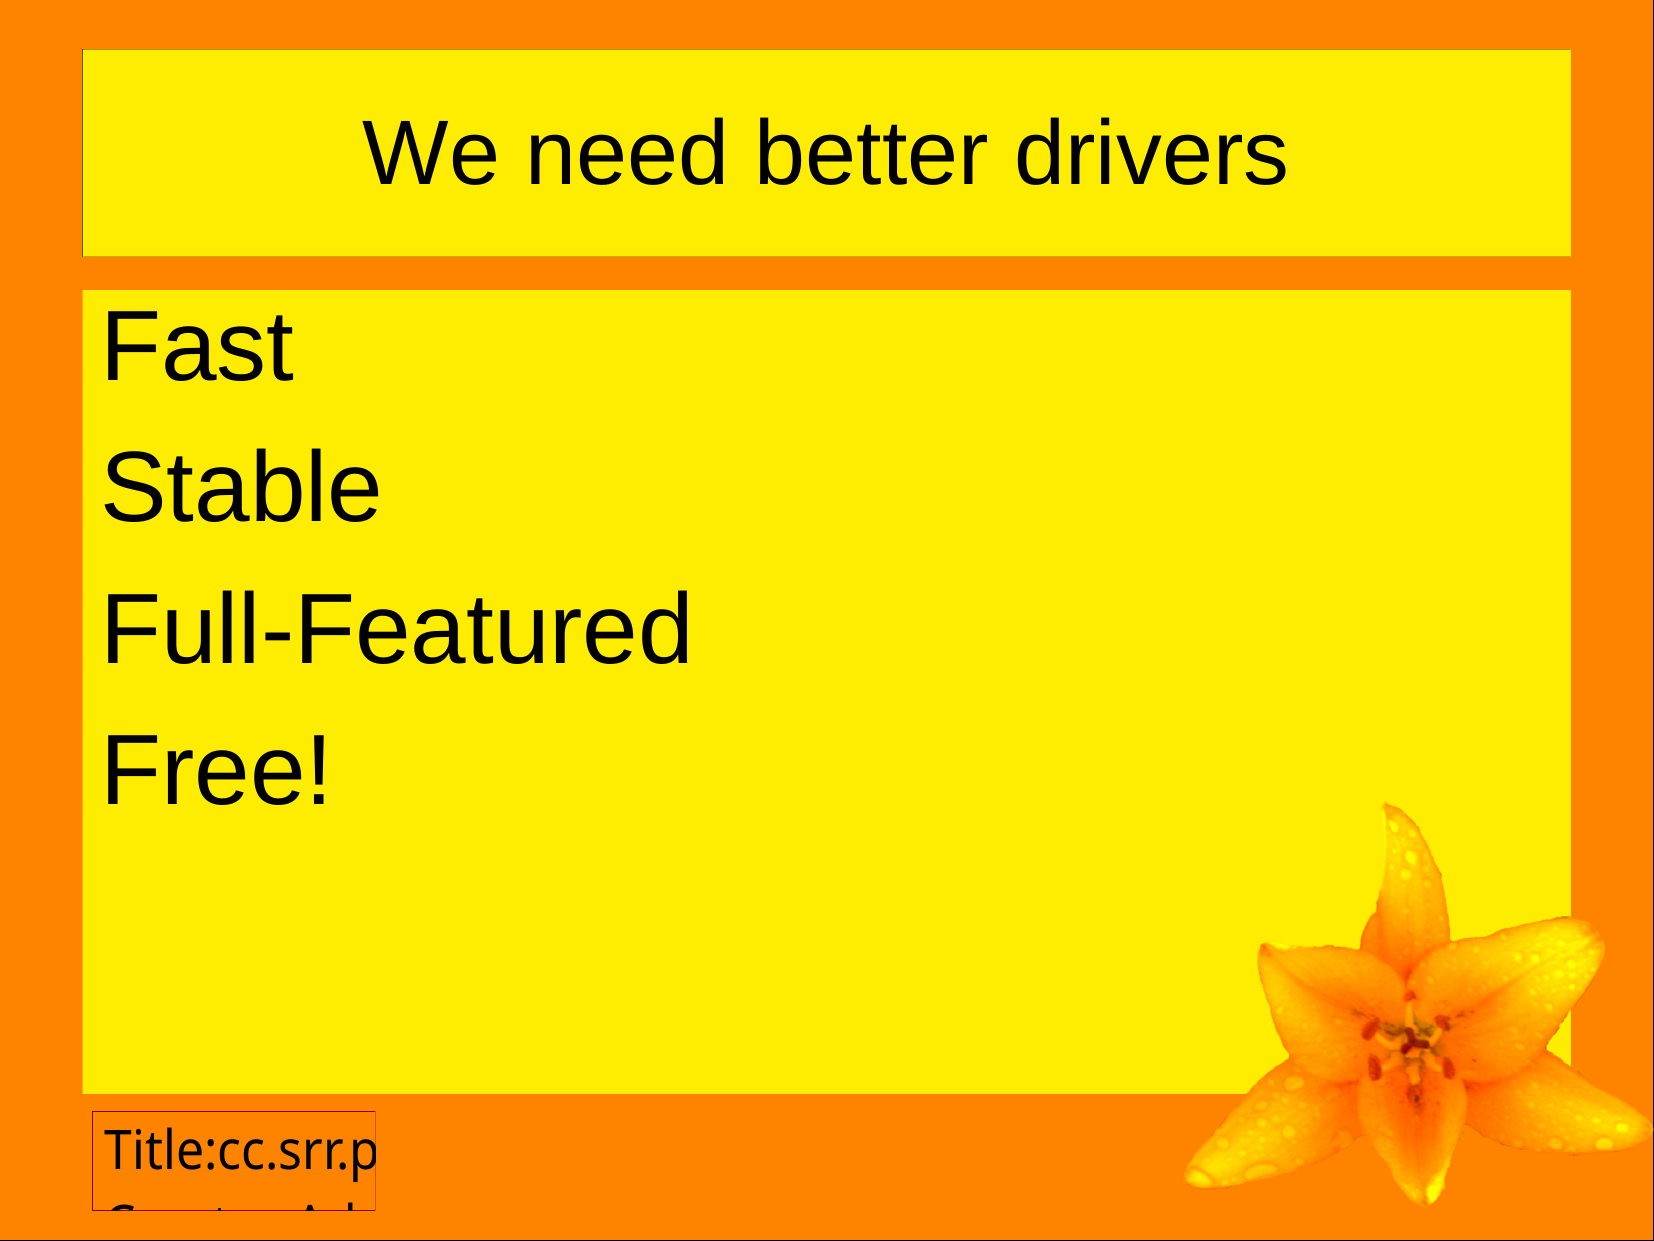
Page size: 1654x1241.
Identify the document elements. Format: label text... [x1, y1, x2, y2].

list Fast Stable Full-Featured Free! [82, 290, 1571, 1094]
picture [88, 1108, 376, 1211]
title We need better drivers [82, 49, 1571, 257]
text_box [0, 0, 1654, 1241]
picture [1181, 767, 1654, 1241]
